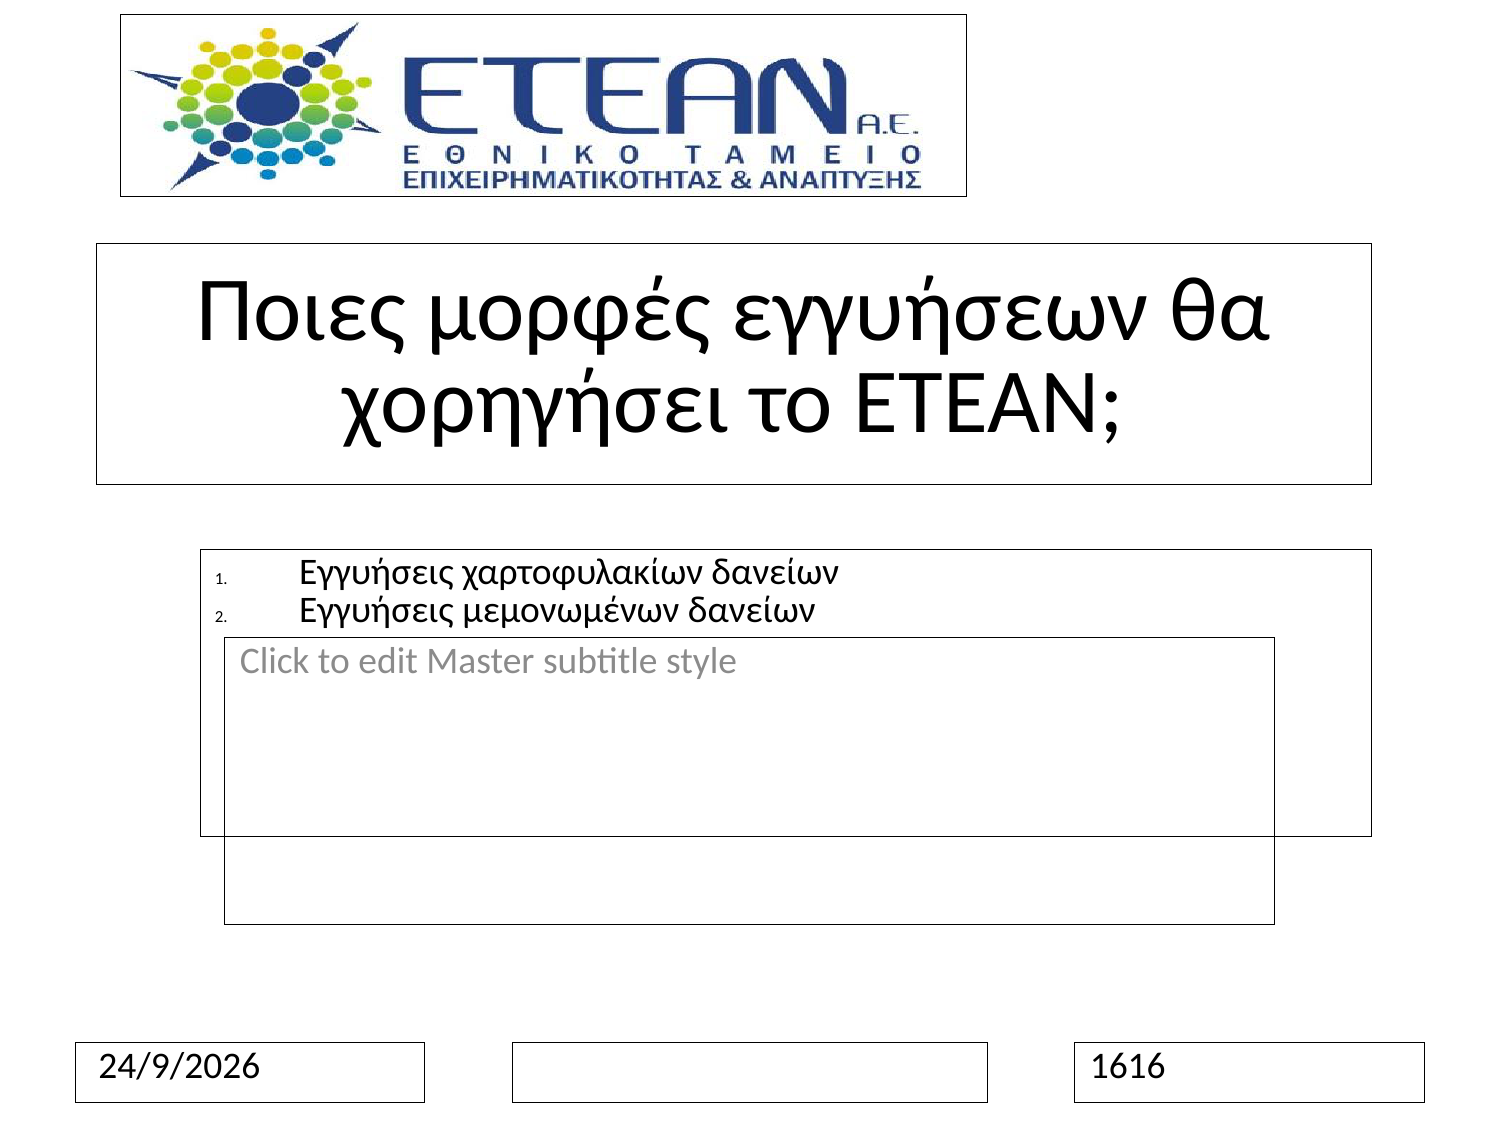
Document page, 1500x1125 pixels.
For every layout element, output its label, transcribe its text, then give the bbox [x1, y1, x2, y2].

title Ποιες μορφές εγγυήσεων θα χορηγήσει το ΕΤΕΑΝ; [96, 243, 1372, 485]
text_box Εγγυήσεις χαρτοφυλακίων δανείων Εγγυήσεις μεμονωμένων δανείων [200, 549, 1372, 837]
picture [121, 15, 966, 196]
slide_number 11 [1074, 1042, 1425, 1103]
